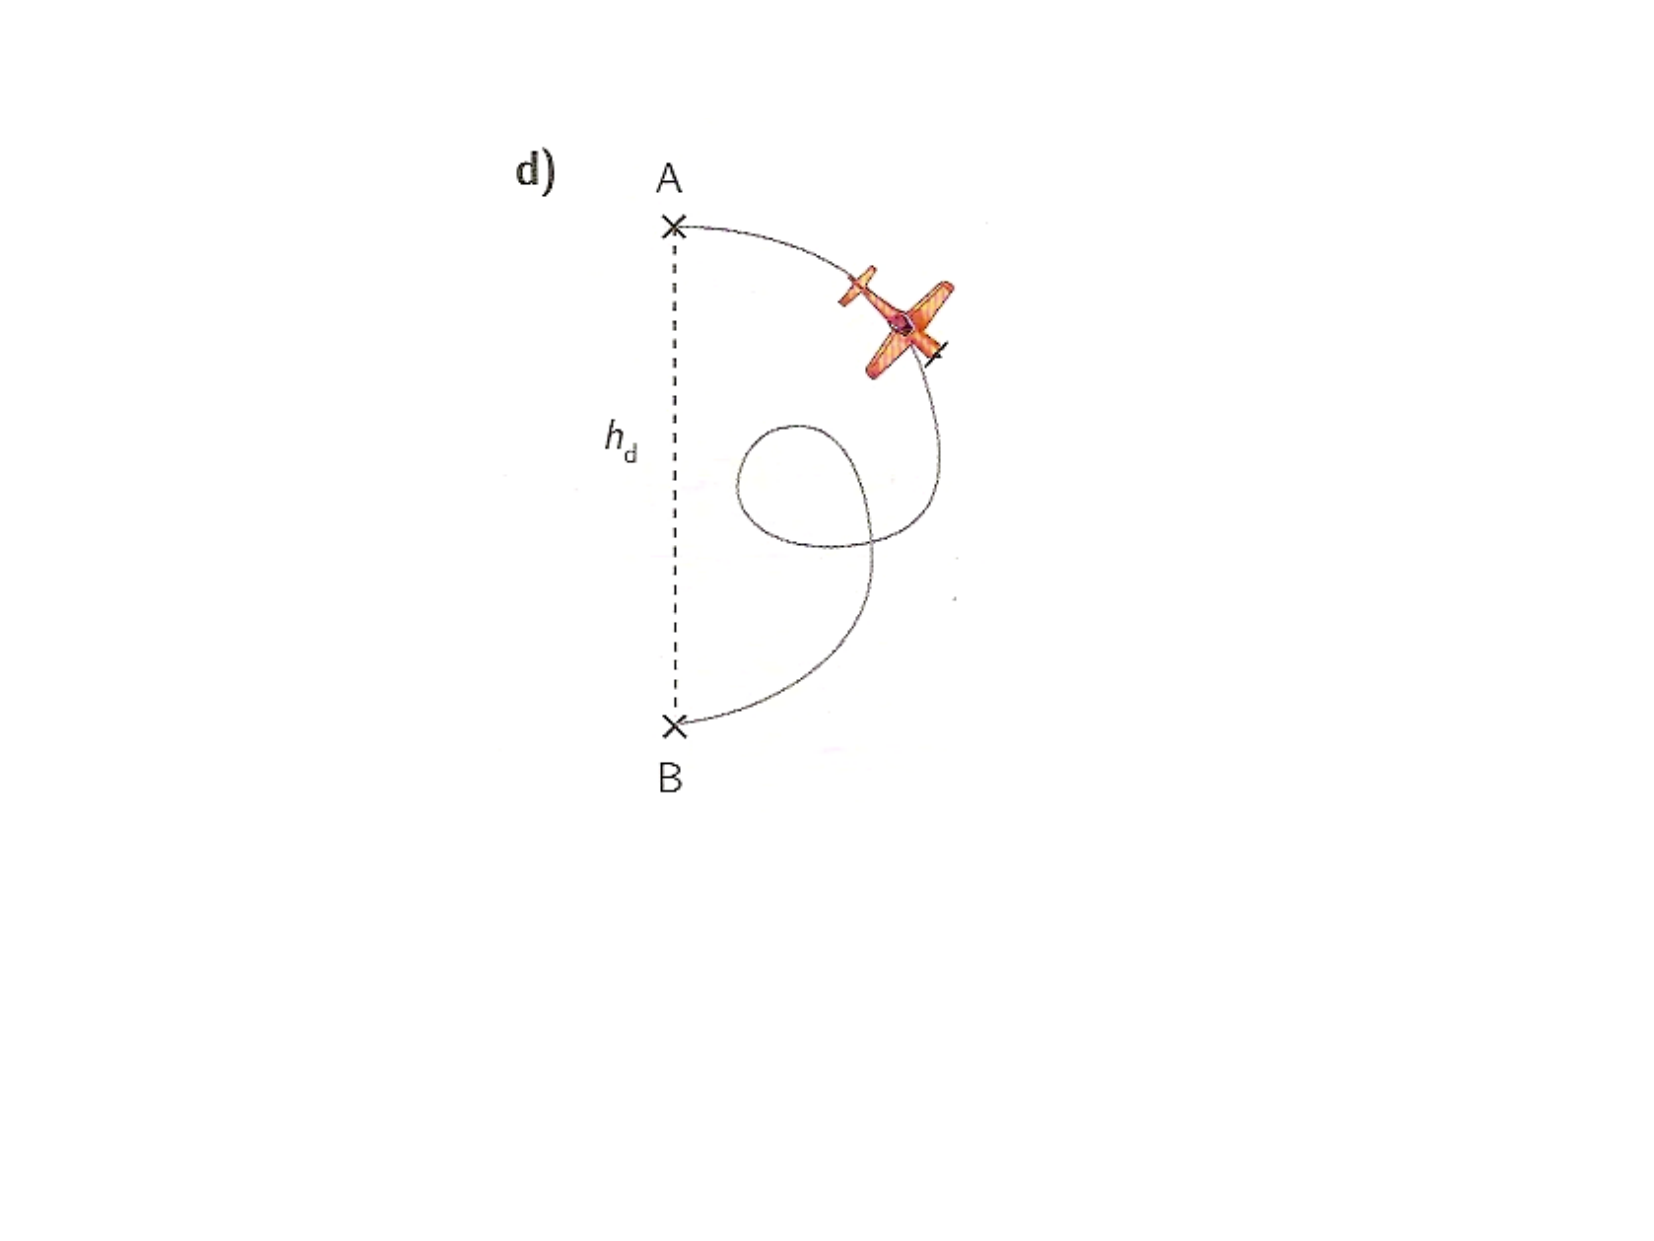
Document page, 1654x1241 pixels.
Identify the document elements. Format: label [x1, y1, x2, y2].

picture [458, 118, 1004, 828]
